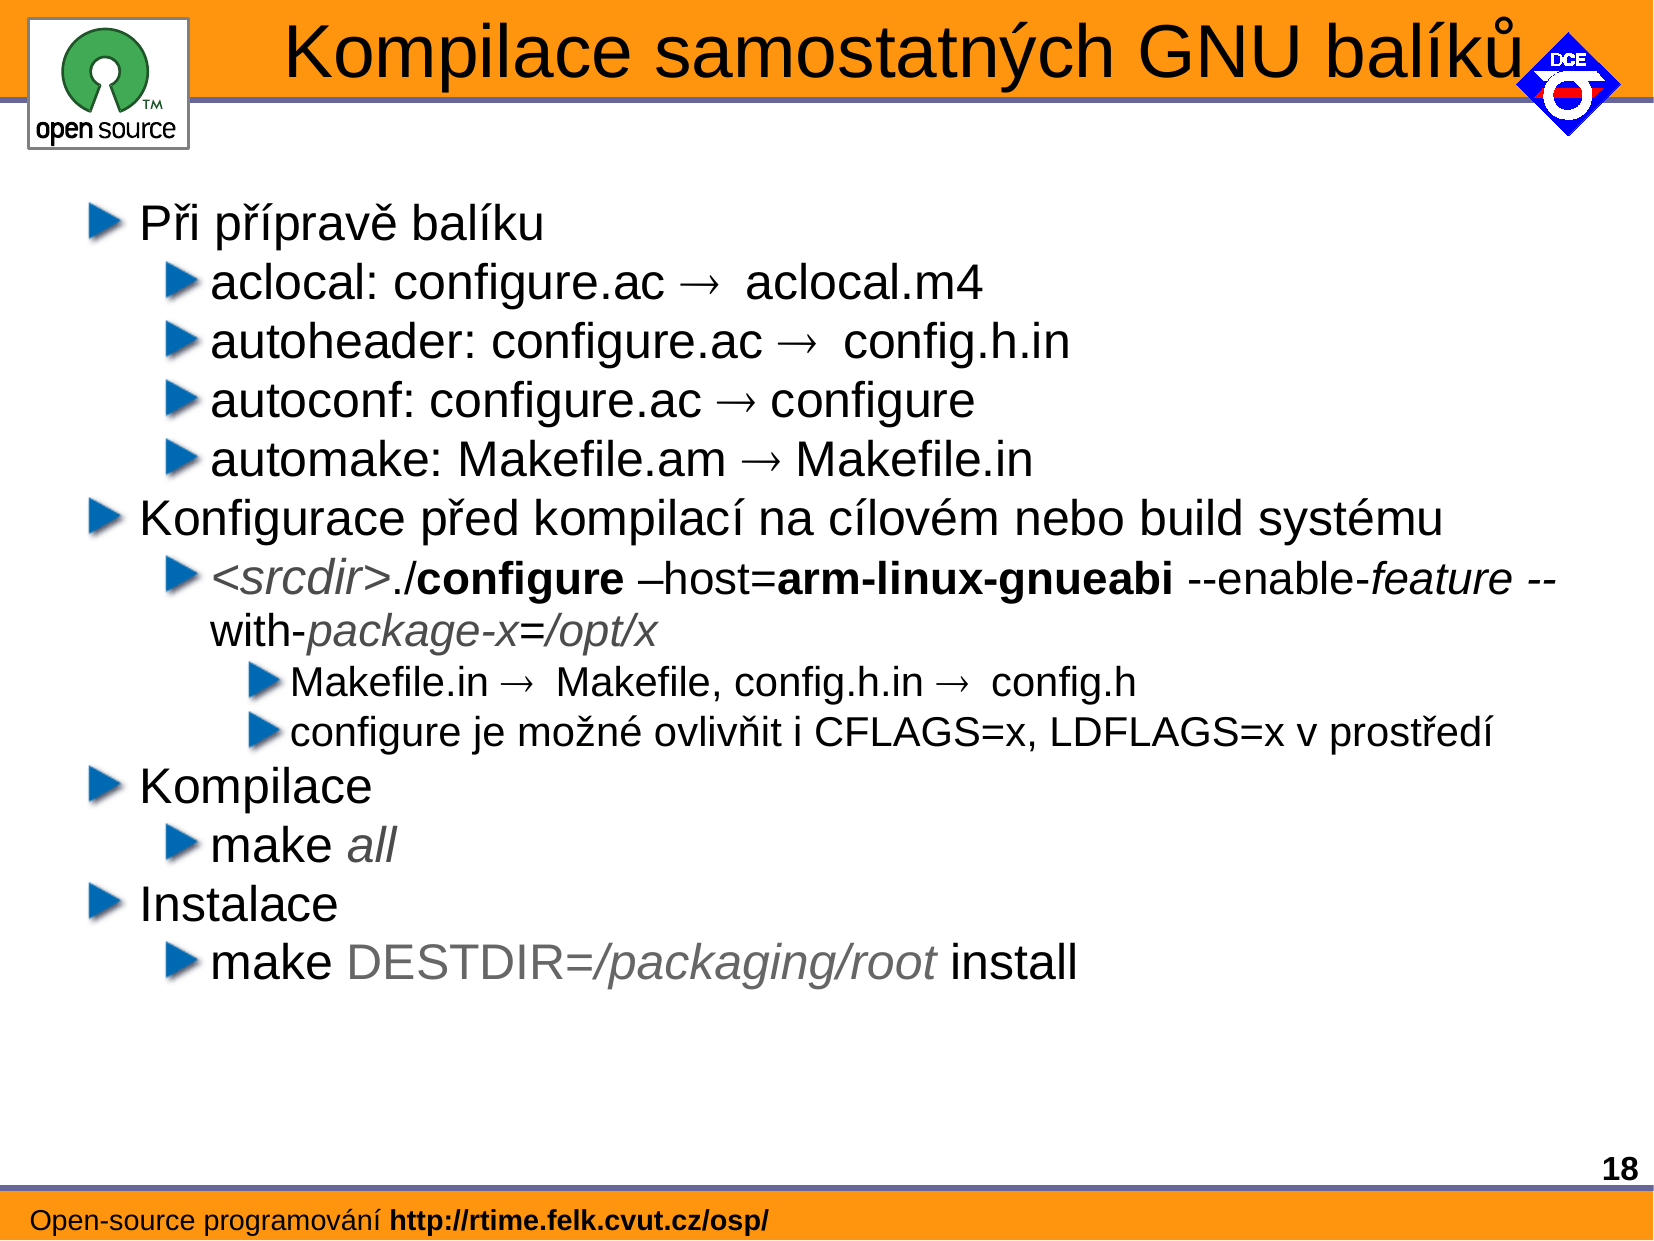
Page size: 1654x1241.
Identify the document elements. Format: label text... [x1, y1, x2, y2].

list Při přípravě balíku aclocal: configure.ac  aclocal.m4 autoheader: configure.ac  config.h.in autoconf: configure.ac  configure automake: Makefile.am  Makefile.in Konfigurace před kompilací na cílovém nebo build systému <srcdir>./configure –host=arm-linux-gnueabi --enable-feature --with-package-x=/opt/x Makefile.in  Makefile, config.h.in  config.h configure je možné ovlivňit i CFLAGS=x, LDFLAGS=x v prostředí Kompilace make all Instalace make DESTDIR=/packaging/root install [68, 195, 1592, 1132]
title Kompilace samostatných GNU balíků [178, 4, 1631, 98]
